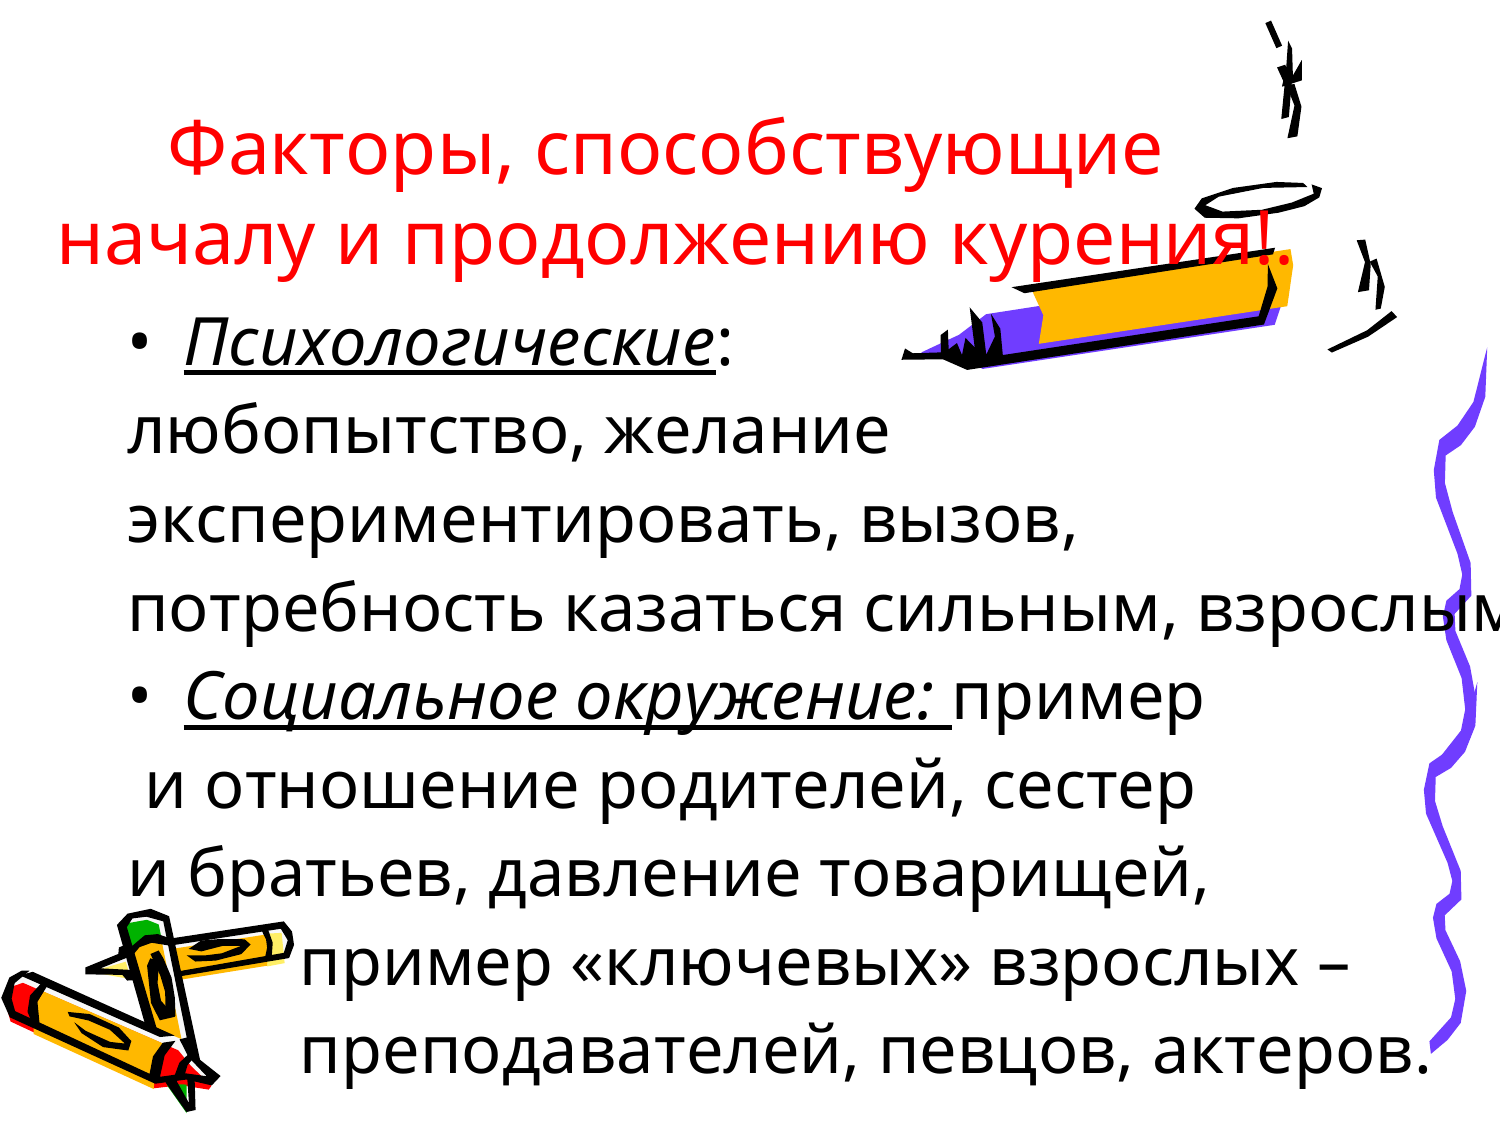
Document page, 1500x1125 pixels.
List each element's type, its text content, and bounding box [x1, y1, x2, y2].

title Факторы, способствующие началу и продолжению курения!. [54, 90, 1298, 288]
list Психологические: любопытство, желание экспериментировать, вызов, потребность казаться сильным, взрослым. Социальное окружение: пример и отношение родителей, сестер и братьев, давление товарищей, пример «ключевых» взрослых – преподавателей, певцов, актеров. [112, 299, 1500, 1105]
